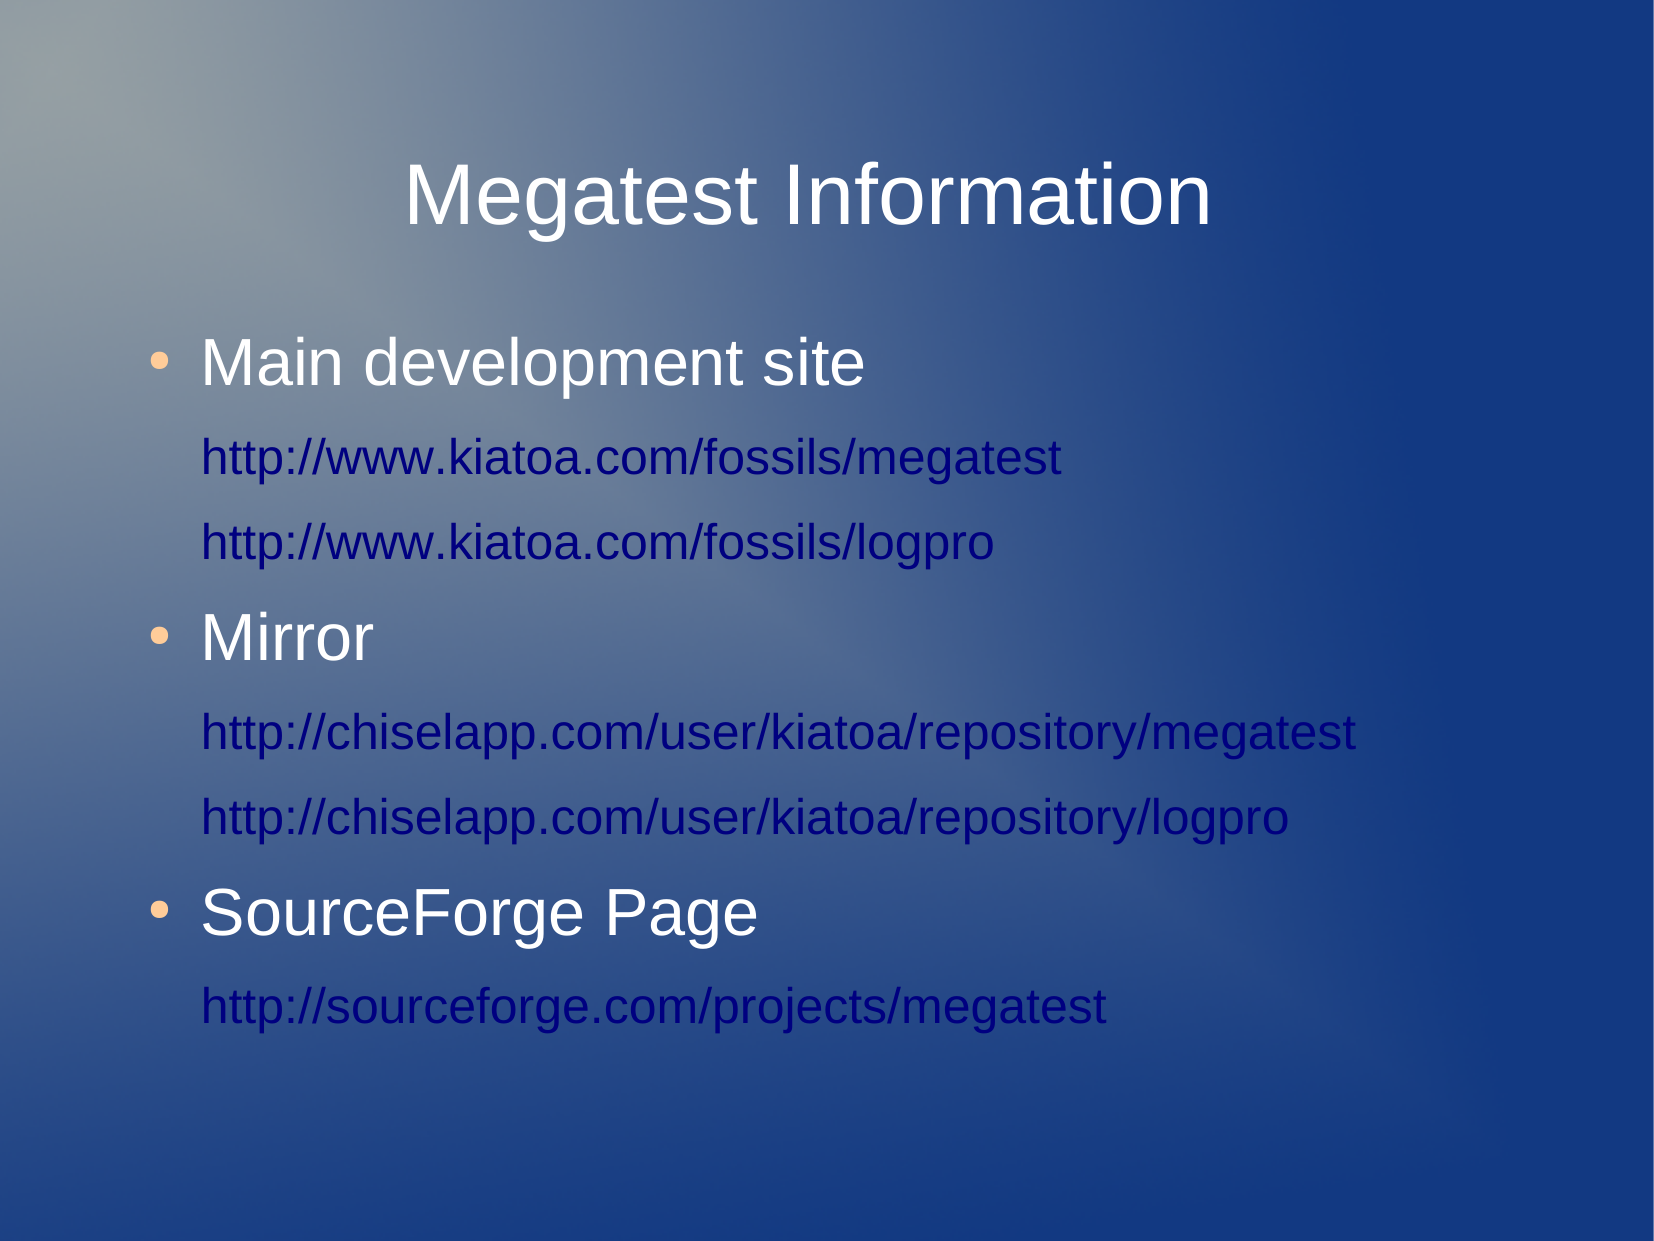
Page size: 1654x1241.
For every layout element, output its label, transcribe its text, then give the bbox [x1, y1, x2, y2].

picture [0, 0, 1654, 1241]
list Main development site http://www.kiatoa.com/fossils/megatest http://www.kiatoa.com/fossils/logpro Mirror http://chiselapp.com/user/kiatoa/repository/megatest http://chiselapp.com/user/kiatoa/repository/logpro SourceForge Page http://sourceforge.com/projects/megatest [129, 324, 1489, 1045]
title Megatest Information [82, 90, 1536, 298]
